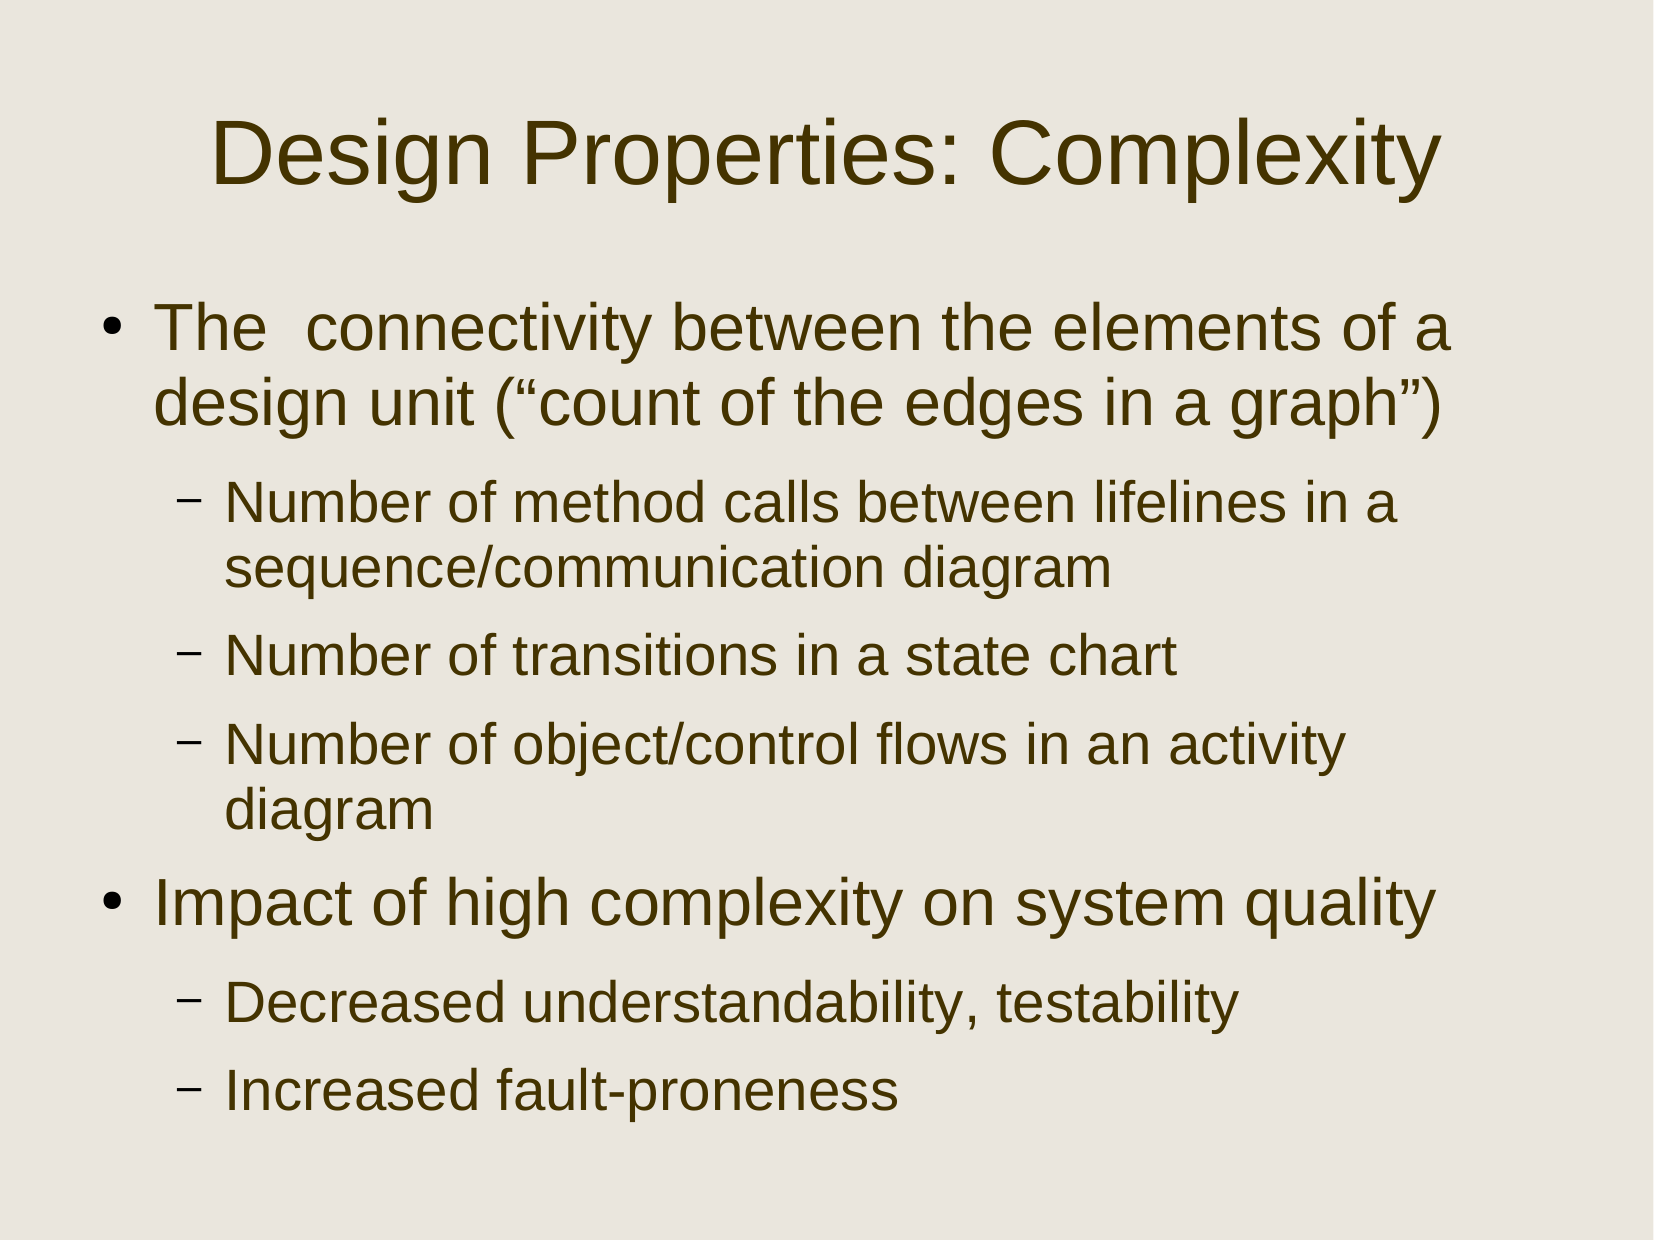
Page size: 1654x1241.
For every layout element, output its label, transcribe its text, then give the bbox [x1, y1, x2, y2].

title Design Properties: Complexity [82, 49, 1571, 257]
list The connectivity between the elements of a design unit (“count of the edges in a graph”) Number of method calls between lifelines in a sequence/communication diagram Number of transitions in a state chart Number of object/control flows in an activity diagram Impact of high complexity on system quality Decreased understandability, testability Increased fault-proneness [82, 290, 1571, 1122]
